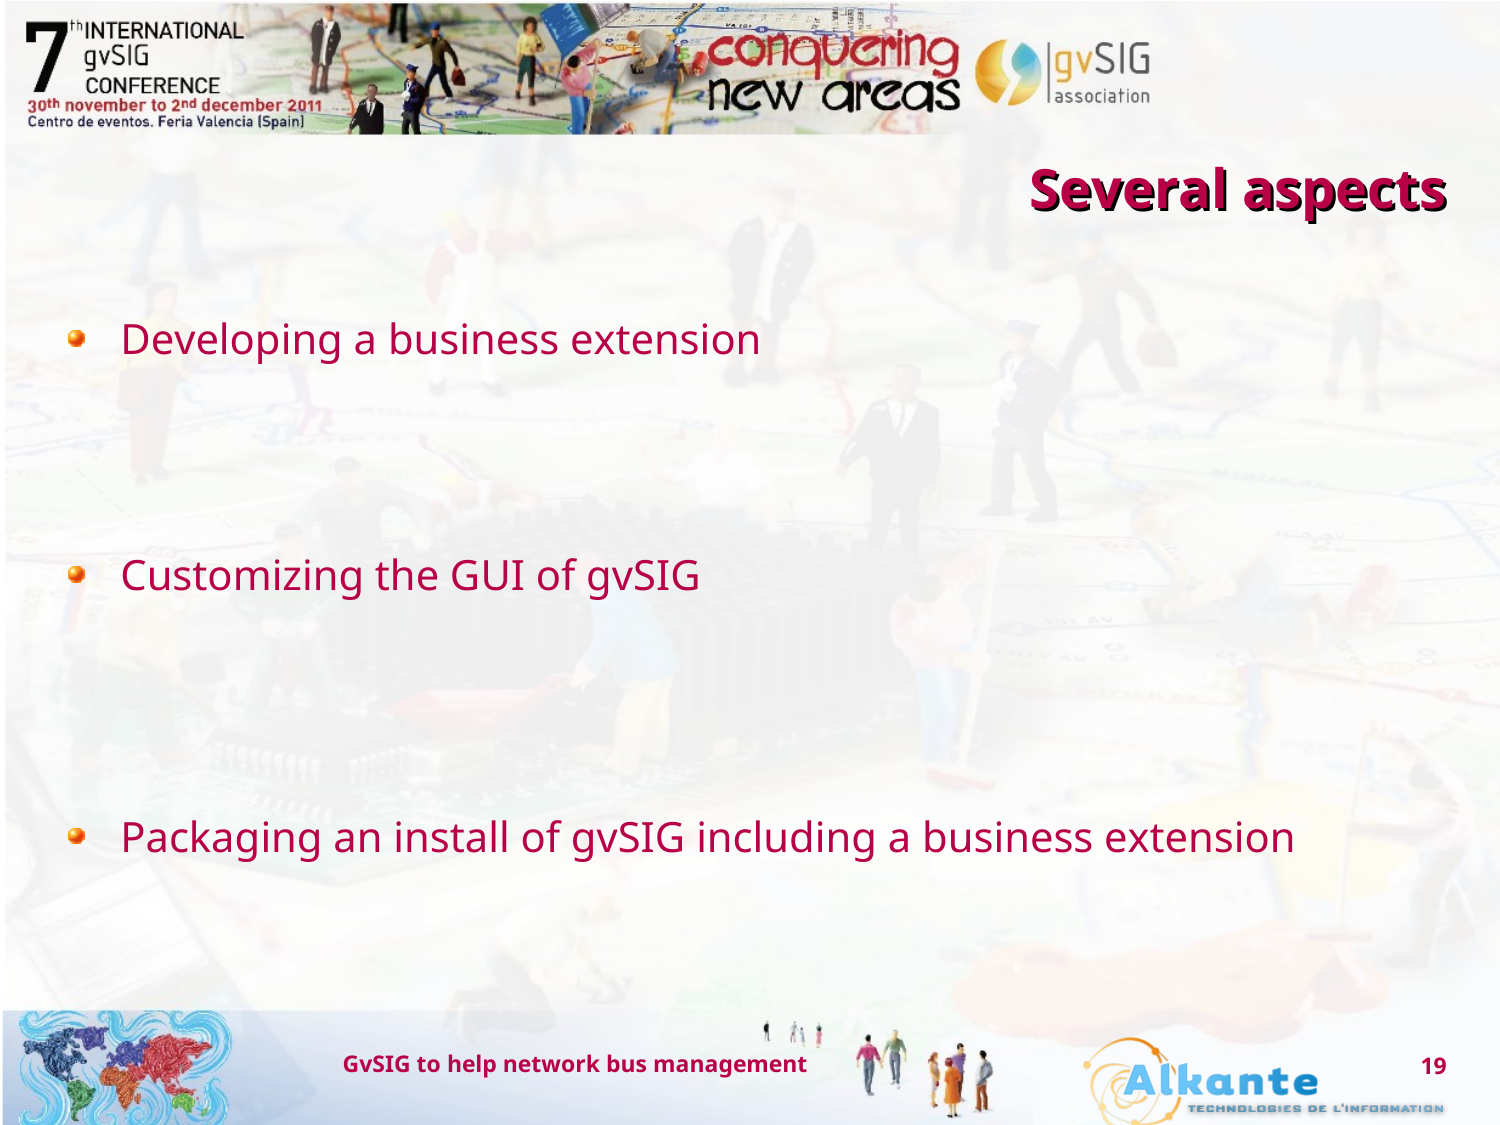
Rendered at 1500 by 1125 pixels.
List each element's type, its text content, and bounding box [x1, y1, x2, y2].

title Several aspects [472, 104, 1447, 260]
picture [2, 1, 1500, 1125]
list Developing a business extension Customizing the GUI of gvSIG Packaging an install of gvSIG including a business extension [68, 301, 1447, 1044]
